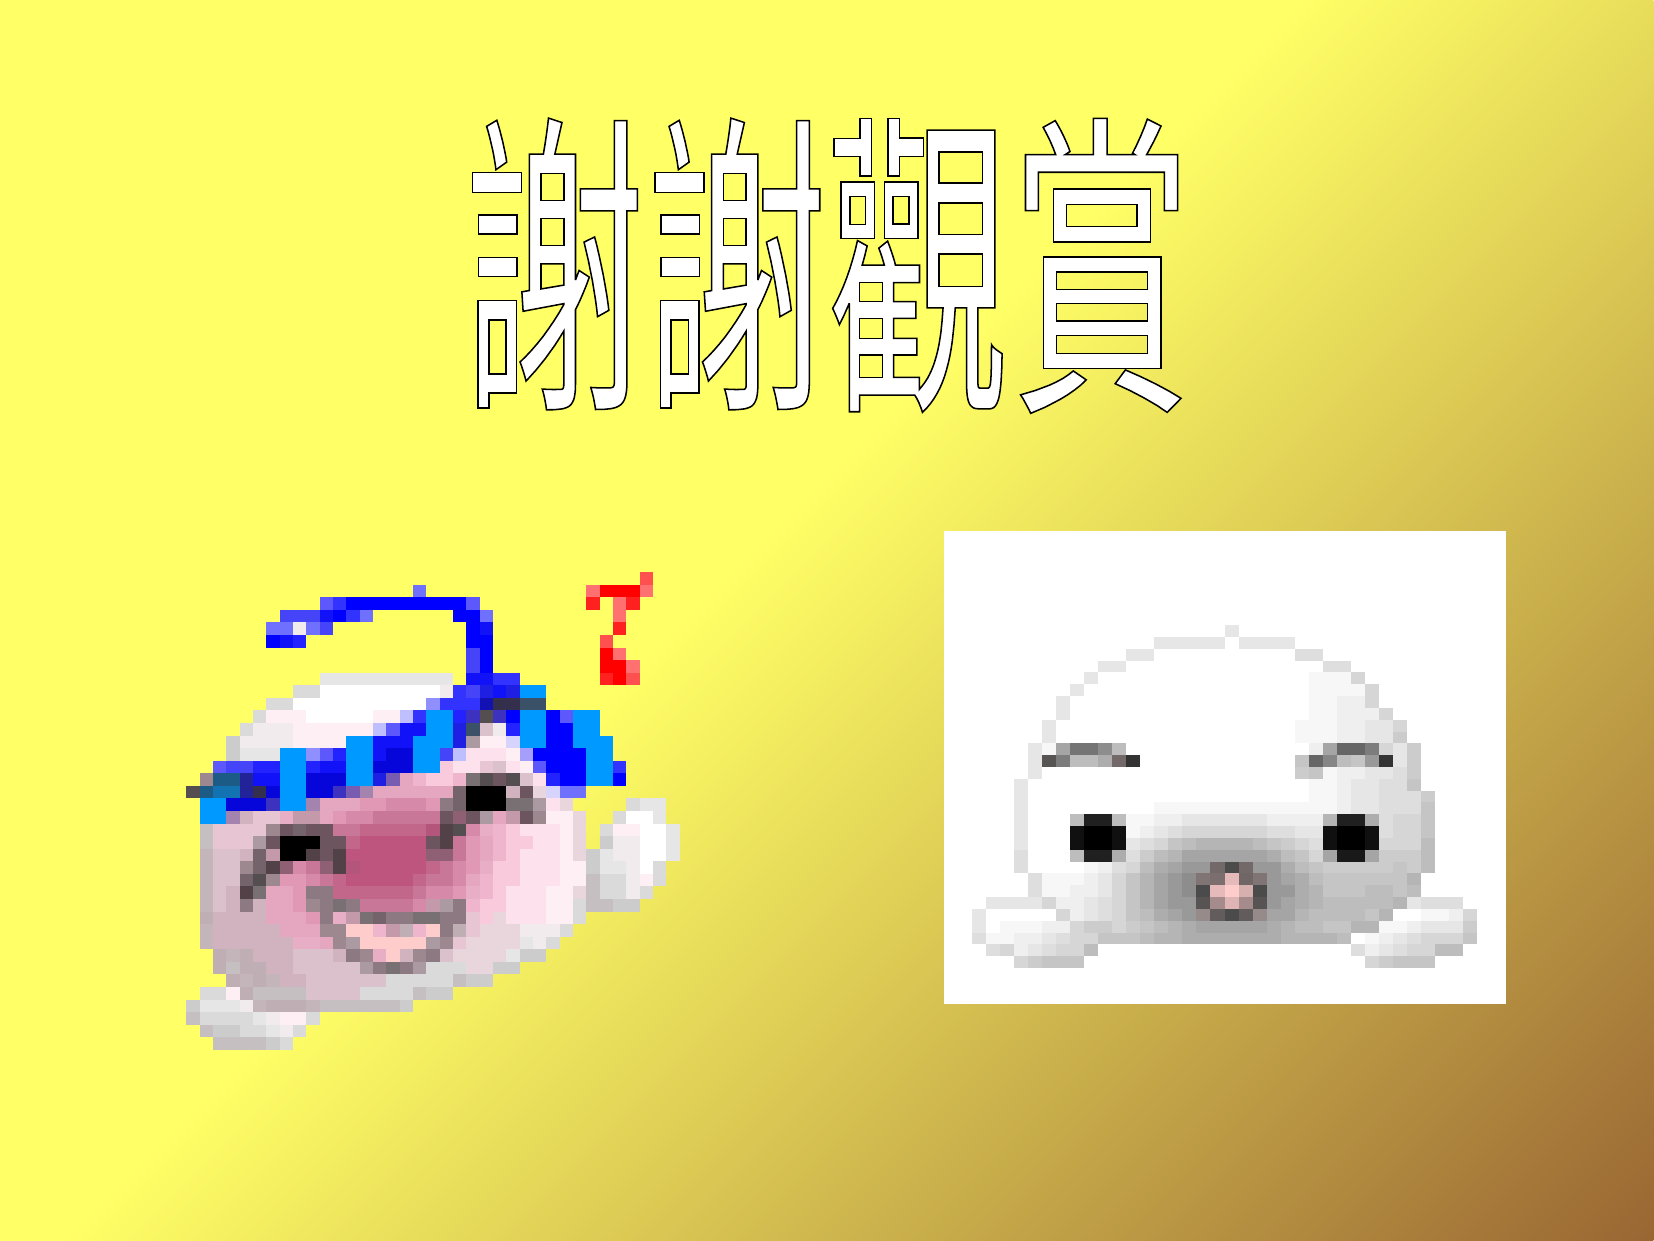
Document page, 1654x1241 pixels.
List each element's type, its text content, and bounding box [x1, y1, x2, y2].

text_box 謝謝觀賞 [584, 236, 609, 317]
text_box 謝謝觀賞 [1025, 118, 1178, 211]
text_box 謝謝觀賞 [669, 120, 690, 170]
text_box 謝謝觀賞 [654, 172, 705, 193]
text_box 謝謝觀賞 [1043, 257, 1182, 413]
text_box 謝謝觀賞 [661, 257, 700, 277]
text_box 謝謝觀賞 [478, 215, 517, 234]
text_box 謝謝觀賞 [478, 257, 517, 277]
text_box 謝謝觀賞 [766, 236, 792, 317]
picture [147, 560, 680, 1063]
text_box 謝謝觀賞 [660, 300, 699, 409]
text_box 謝謝觀賞 [580, 120, 638, 410]
text_box 謝謝觀賞 [762, 120, 820, 410]
text_box 謝謝觀賞 [661, 215, 700, 234]
text_box 謝謝觀賞 [841, 182, 875, 239]
text_box 謝謝觀賞 [486, 120, 507, 170]
picture [944, 531, 1506, 1004]
text_box 謝謝觀賞 [888, 118, 924, 177]
text_box 謝謝觀賞 [702, 118, 772, 410]
text_box 謝謝觀賞 [1053, 189, 1151, 242]
text_box 謝謝觀賞 [1020, 370, 1087, 414]
text_box 謝謝觀賞 [478, 300, 517, 409]
text_box 謝謝觀賞 [833, 118, 872, 177]
text_box 謝謝觀賞 [520, 118, 590, 410]
text_box 謝謝觀賞 [884, 182, 919, 239]
text_box 謝謝觀賞 [472, 172, 522, 193]
text_box 謝謝觀賞 [832, 130, 1003, 413]
